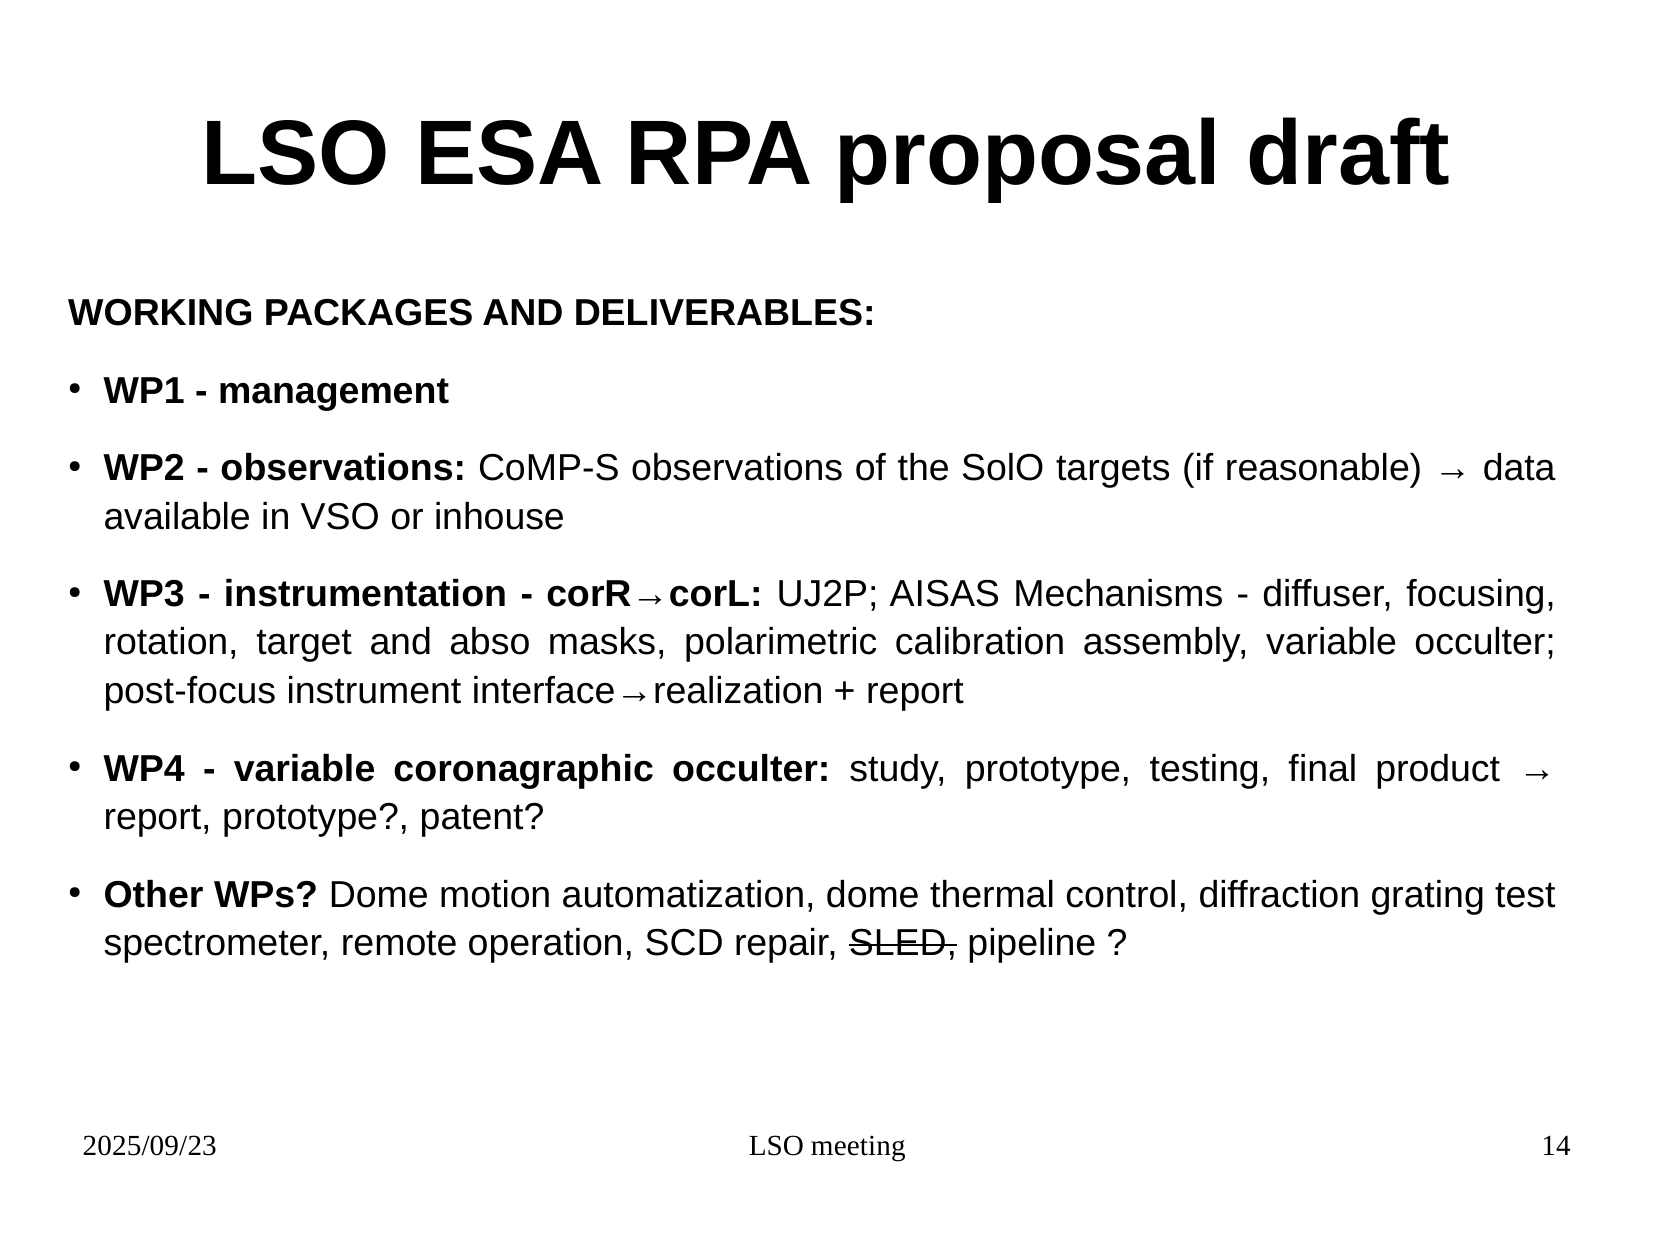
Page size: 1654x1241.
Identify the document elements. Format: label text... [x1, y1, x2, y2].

list WORKING PACKAGES AND DELIVERABLES: WP1 - management WP2 - observations: CoMP-S observations of the SolO targets (if reasonable) → data available in VSO or inhouse WP3 - instrumentation - corR→corL: UJ2P; AISAS Mechanisms - diffuser, focusing, rotation, target and abso masks, polarimetric calibration assembly, variable occulter; post-focus instrument interface→realization + report WP4 - variable coronagraphic occulter: study, prototype, testing, final product → report, prototype?, patent? Other WPs? Dome motion automatization, dome thermal control, diffraction grating test spectrometer, remote operation, SCD repair, SLED, pipeline ? [68, 285, 1557, 1111]
title LSO ESA RPA proposal draft [82, 49, 1571, 257]
